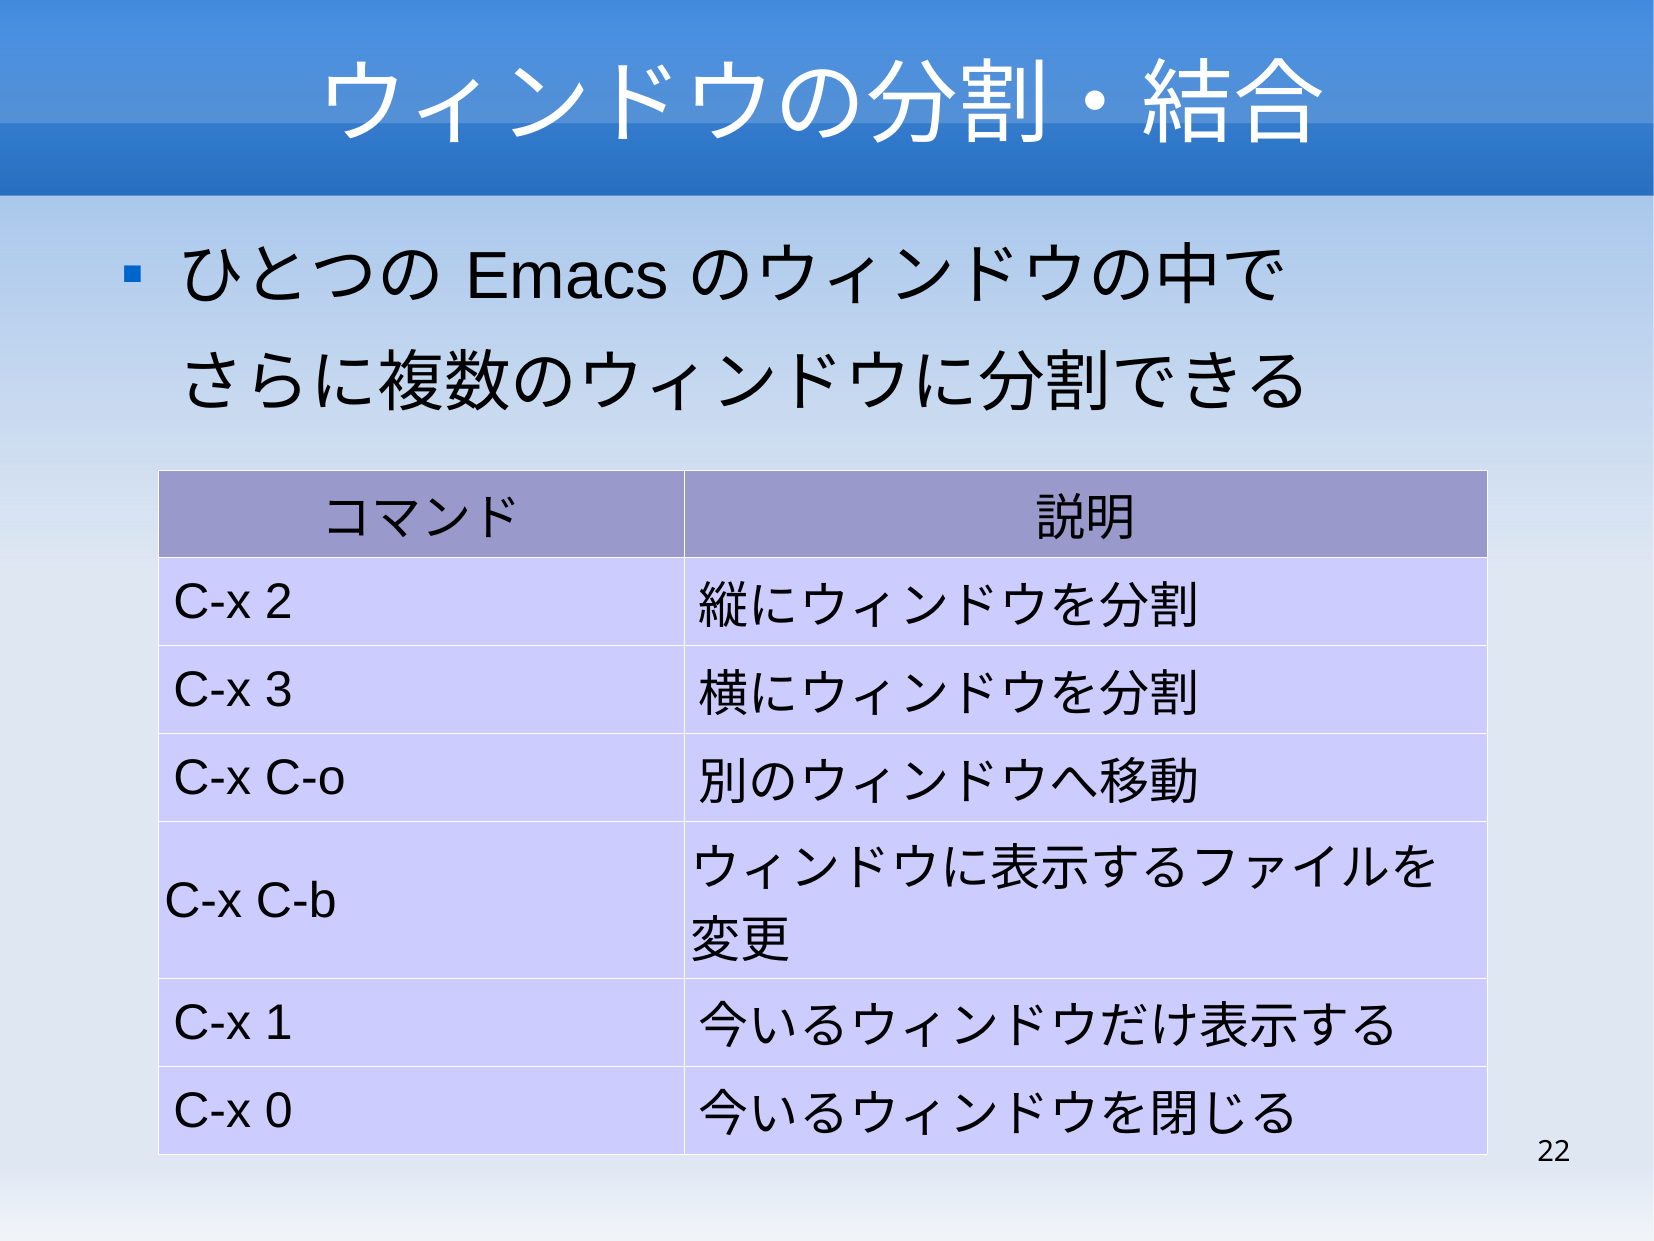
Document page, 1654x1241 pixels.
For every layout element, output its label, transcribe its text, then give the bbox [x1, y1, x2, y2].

list ひとつの Emacs のウィンドウの中で さらに複数のウィンドウに分割できる [106, 236, 1595, 532]
table_cell 今いるウィンドウを閉じる [685, 1067, 1487, 1154]
table_cell C-x C-b [159, 822, 684, 978]
table_cell ウィンドウに表示するファイルを変更 [685, 822, 1487, 978]
title ウィンドウの分割・結合 [76, 0, 1565, 208]
table_header 説明 [685, 471, 1487, 557]
table_cell C-x C-o [159, 734, 684, 821]
table_cell C-x 3 [159, 646, 684, 733]
table_header コマンド [159, 471, 684, 557]
table_cell 今いるウィンドウだけ表示する [685, 979, 1487, 1066]
table_cell C-x 2 [159, 558, 684, 645]
table_cell 縦にウィンドウを分割 [685, 558, 1487, 645]
table_cell 別のウィンドウへ移動 [685, 734, 1487, 821]
table_cell C-x 1 [159, 979, 684, 1066]
table_cell 横にウィンドウを分割 [685, 646, 1487, 733]
table_cell C-x 0 [159, 1067, 684, 1154]
picture [0, 0, 1654, 1241]
